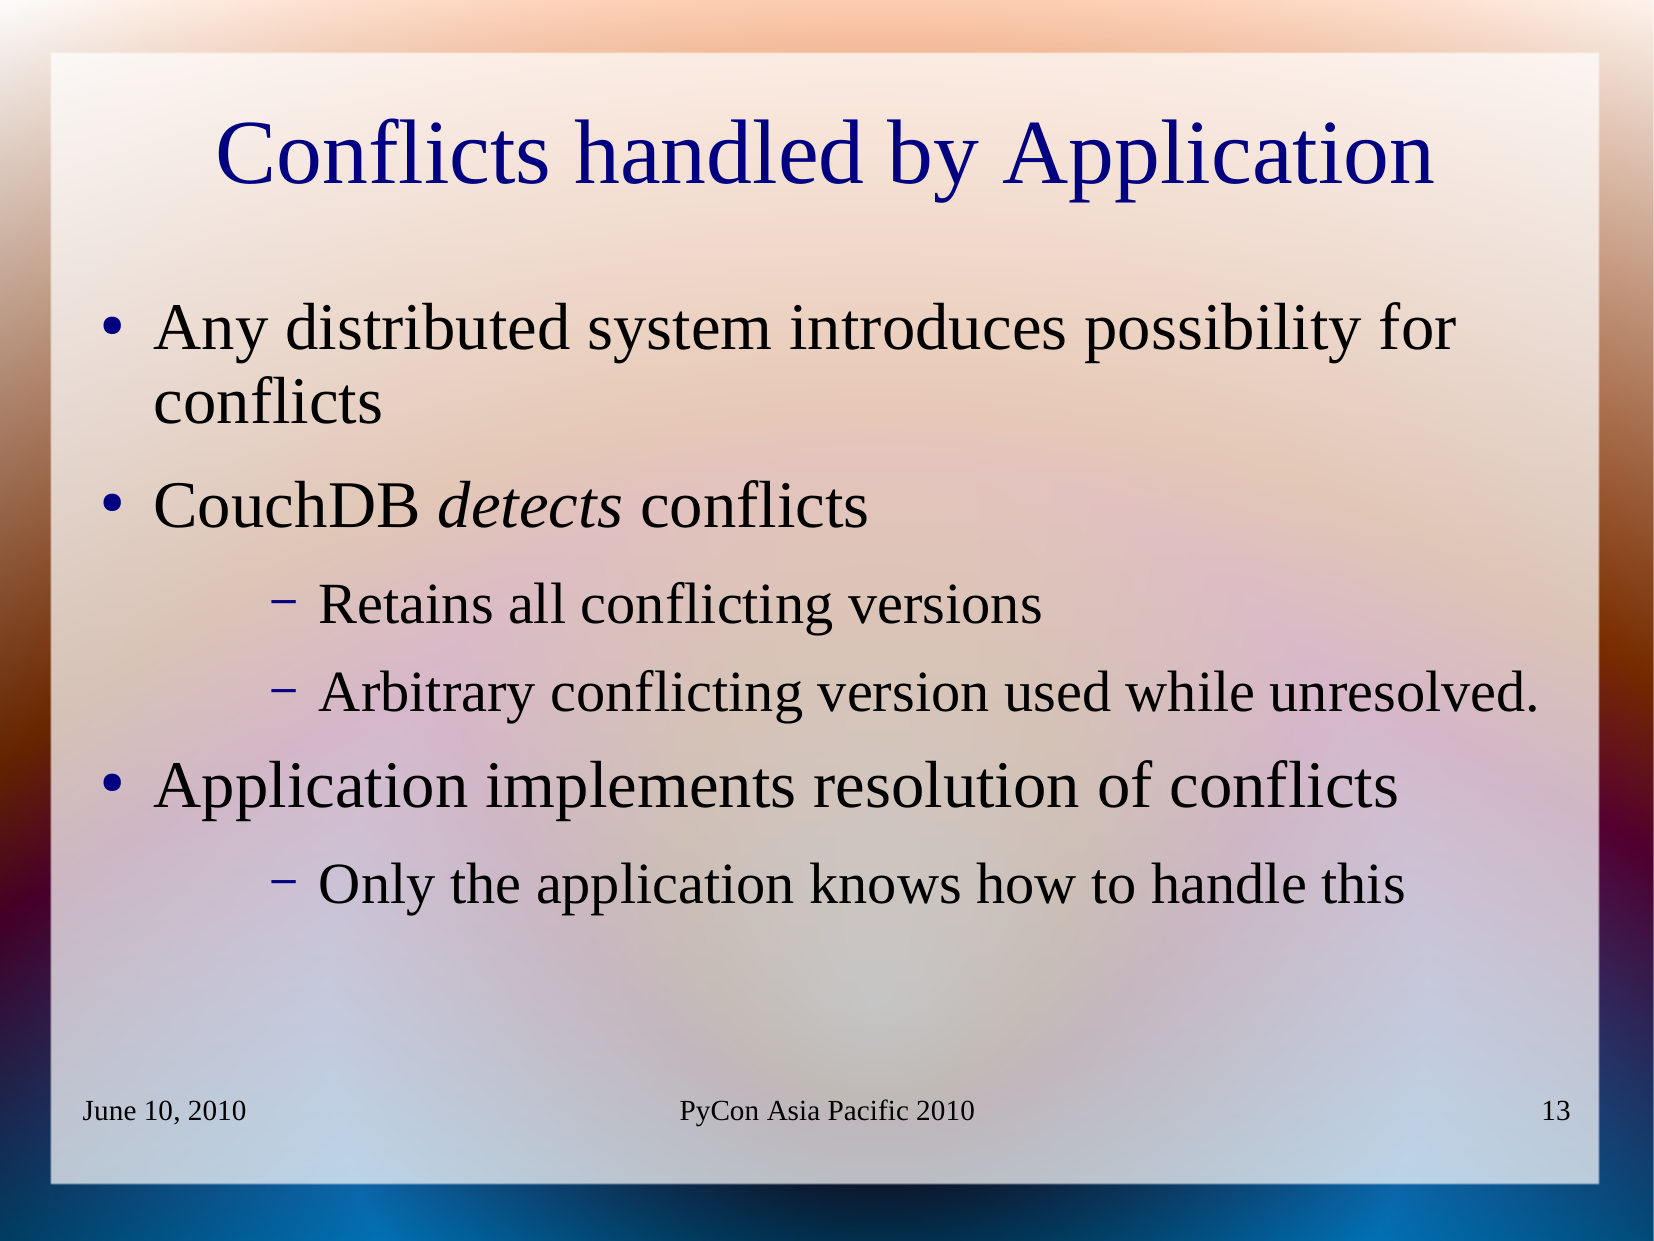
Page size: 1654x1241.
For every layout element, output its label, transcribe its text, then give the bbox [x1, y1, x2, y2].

title Conflicts handled by Application [82, 49, 1571, 257]
picture [0, 0, 1654, 1241]
list Any distributed system introduces possibility for conflicts CouchDB detects conflicts Retains all conflicting versions Arbitrary conflicting version used while unresolved. Application implements resolution of conflicts Only the application knows how to handle this [82, 290, 1571, 1034]
